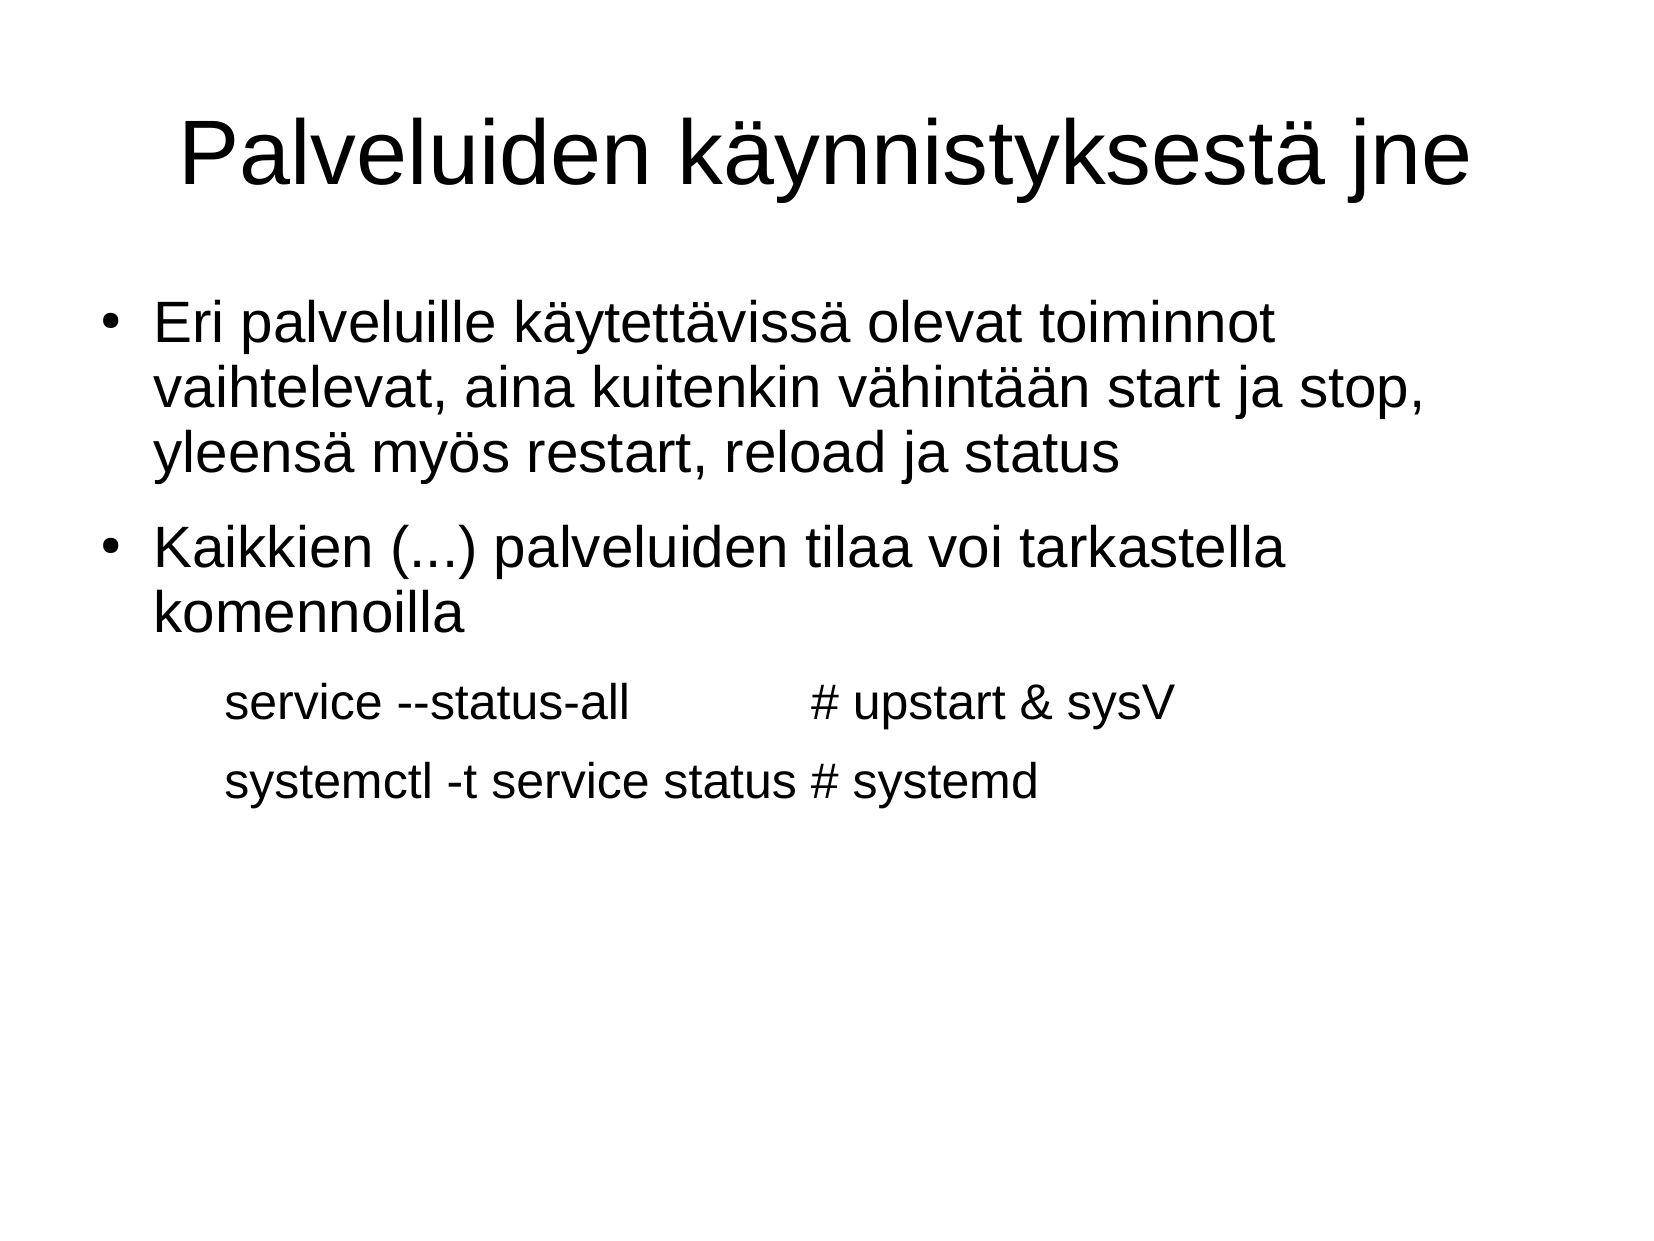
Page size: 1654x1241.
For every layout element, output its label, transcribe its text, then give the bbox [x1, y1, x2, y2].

list Eri palveluille käytettävissä olevat toiminnot vaihtelevat, aina kuitenkin vähintään start ja stop, yleensä myös restart, reload ja status Kaikkien (...) palveluiden tilaa voi tarkastella komennoilla service --status-all # upstart & sysV systemctl -t service status # systemd [82, 290, 1571, 1010]
title Palveluiden käynnistyksestä jne [82, 49, 1571, 257]
